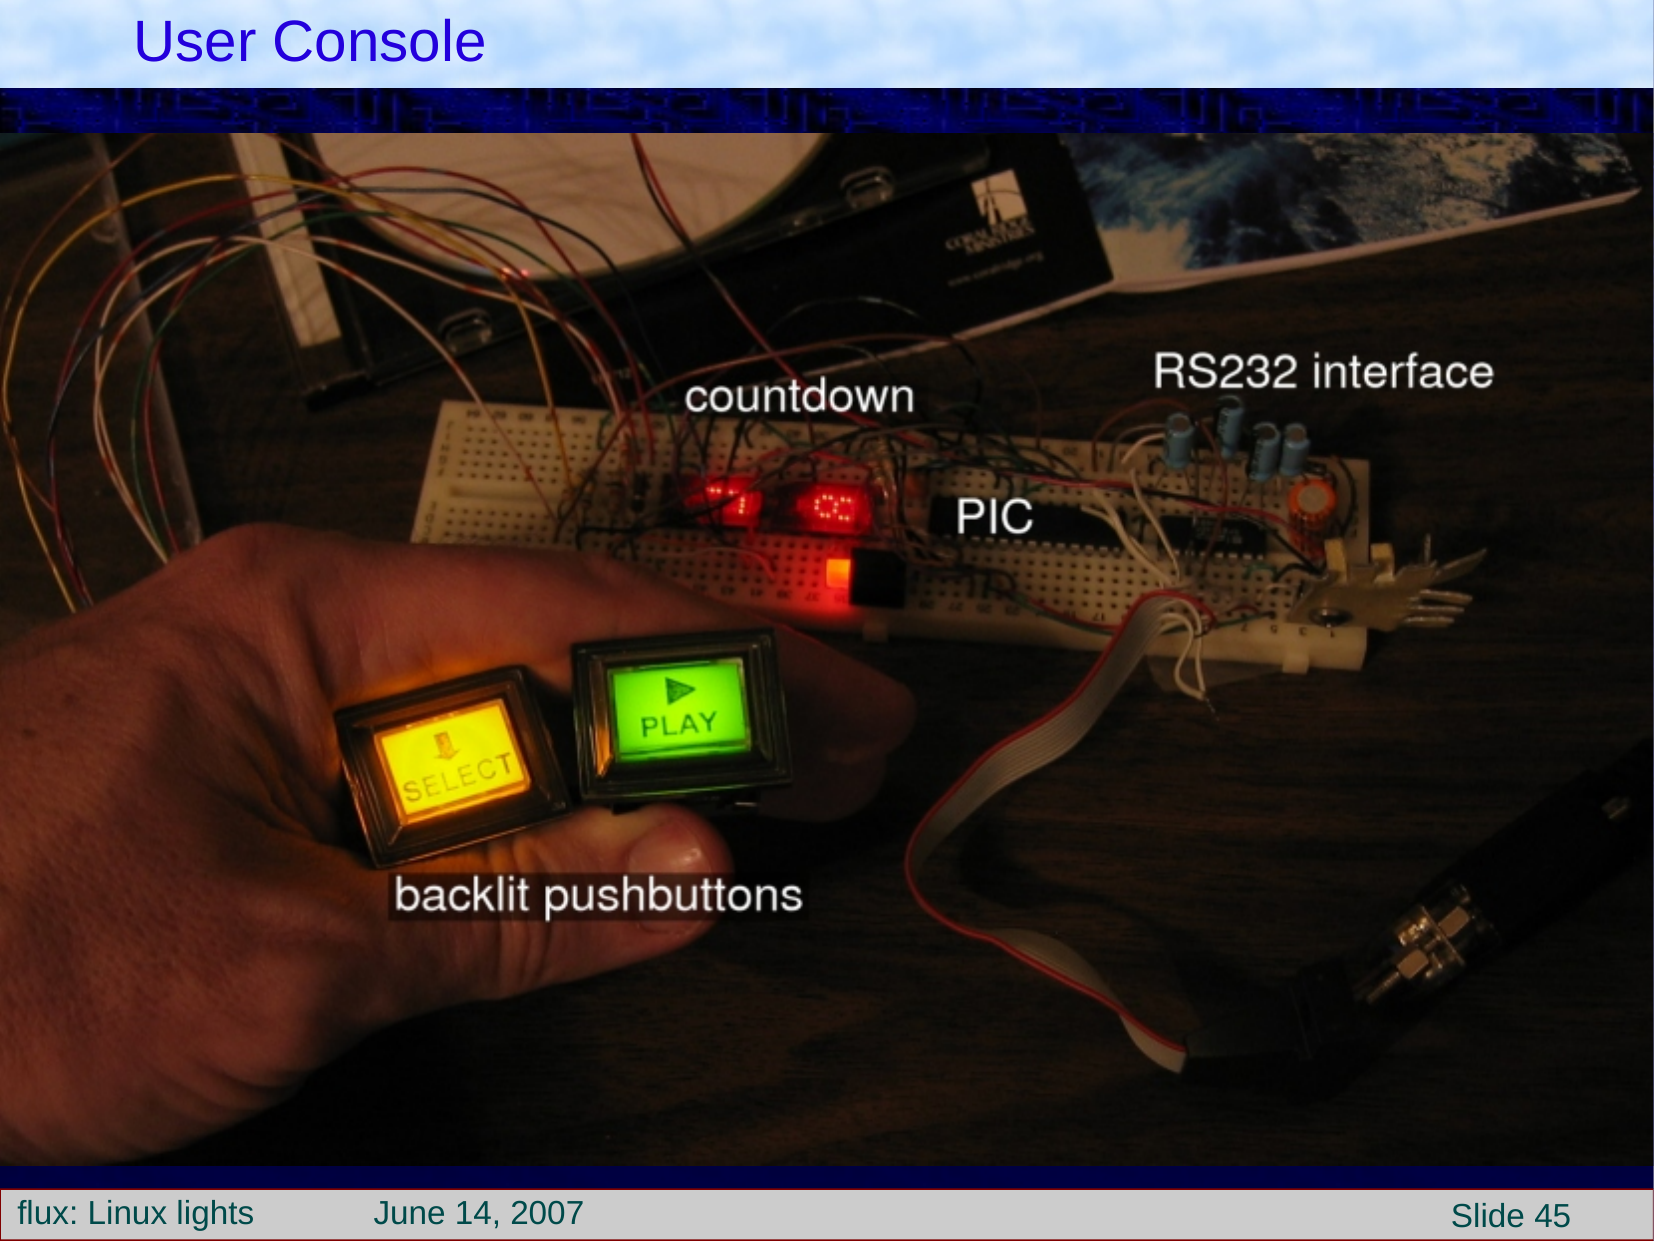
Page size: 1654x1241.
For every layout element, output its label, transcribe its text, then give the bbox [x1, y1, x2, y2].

text_box User Console [0, 0, 1654, 88]
text_box [713, 1189, 1436, 1241]
text_box flux: Linux lights June 14, 2007 [2, 1186, 713, 1241]
text_box Slide <number> [1436, 1189, 1654, 1241]
picture [0, 88, 1654, 1189]
